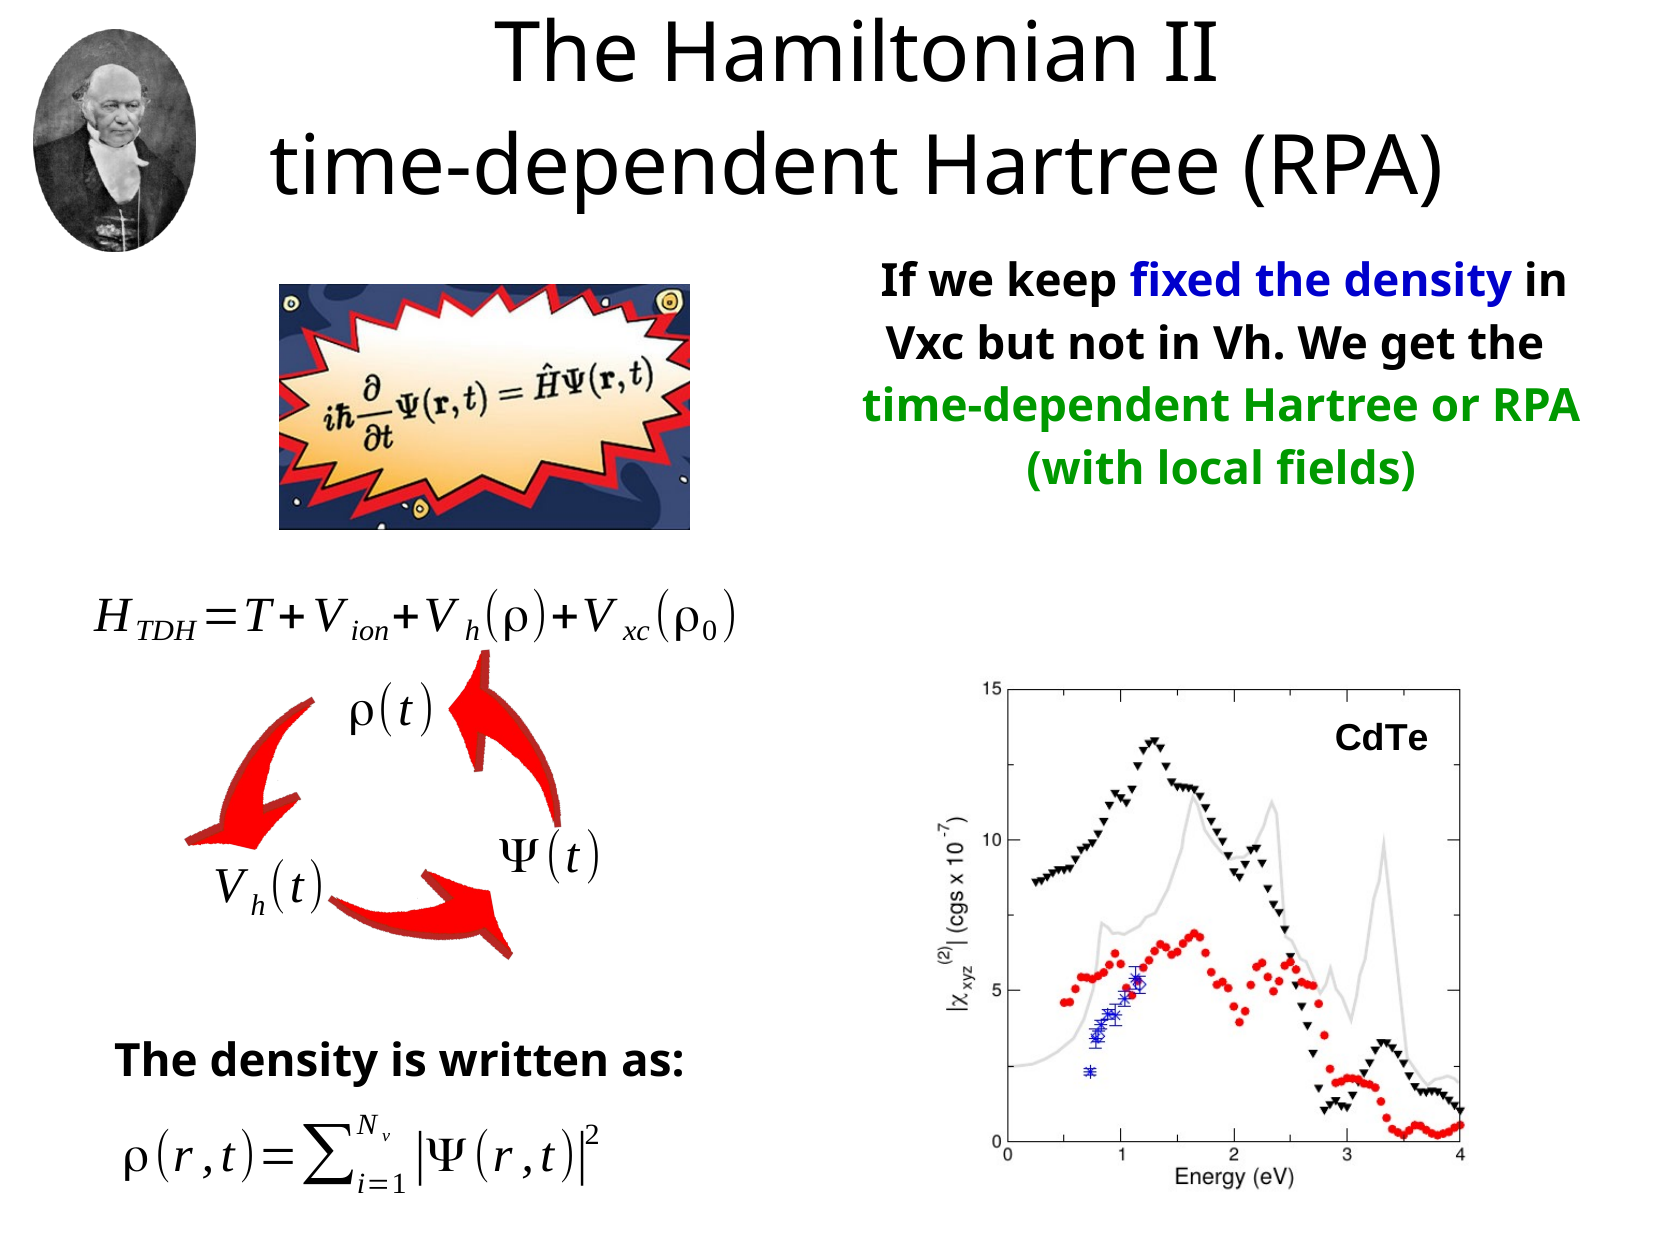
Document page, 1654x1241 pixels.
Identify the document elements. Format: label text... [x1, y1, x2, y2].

picture [33, 29, 196, 252]
title The Hamiltonian II time-dependent Hartree (RPA) [153, 0, 1561, 284]
chart [341, 680, 436, 741]
text_box If we keep fixed the density in Vxc but not in Vh. We get the time-dependent Hartree or RPA (with local fields) [786, 240, 1621, 661]
picture [885, 659, 1514, 1212]
chart [109, 1107, 613, 1200]
picture [279, 284, 690, 530]
chart [206, 866, 316, 922]
chart [513, 827, 609, 888]
picture [131, 598, 661, 1041]
text_box CdTe [1320, 705, 1444, 766]
chart [78, 585, 751, 649]
text_box The density is written as: [0, 1020, 799, 1125]
